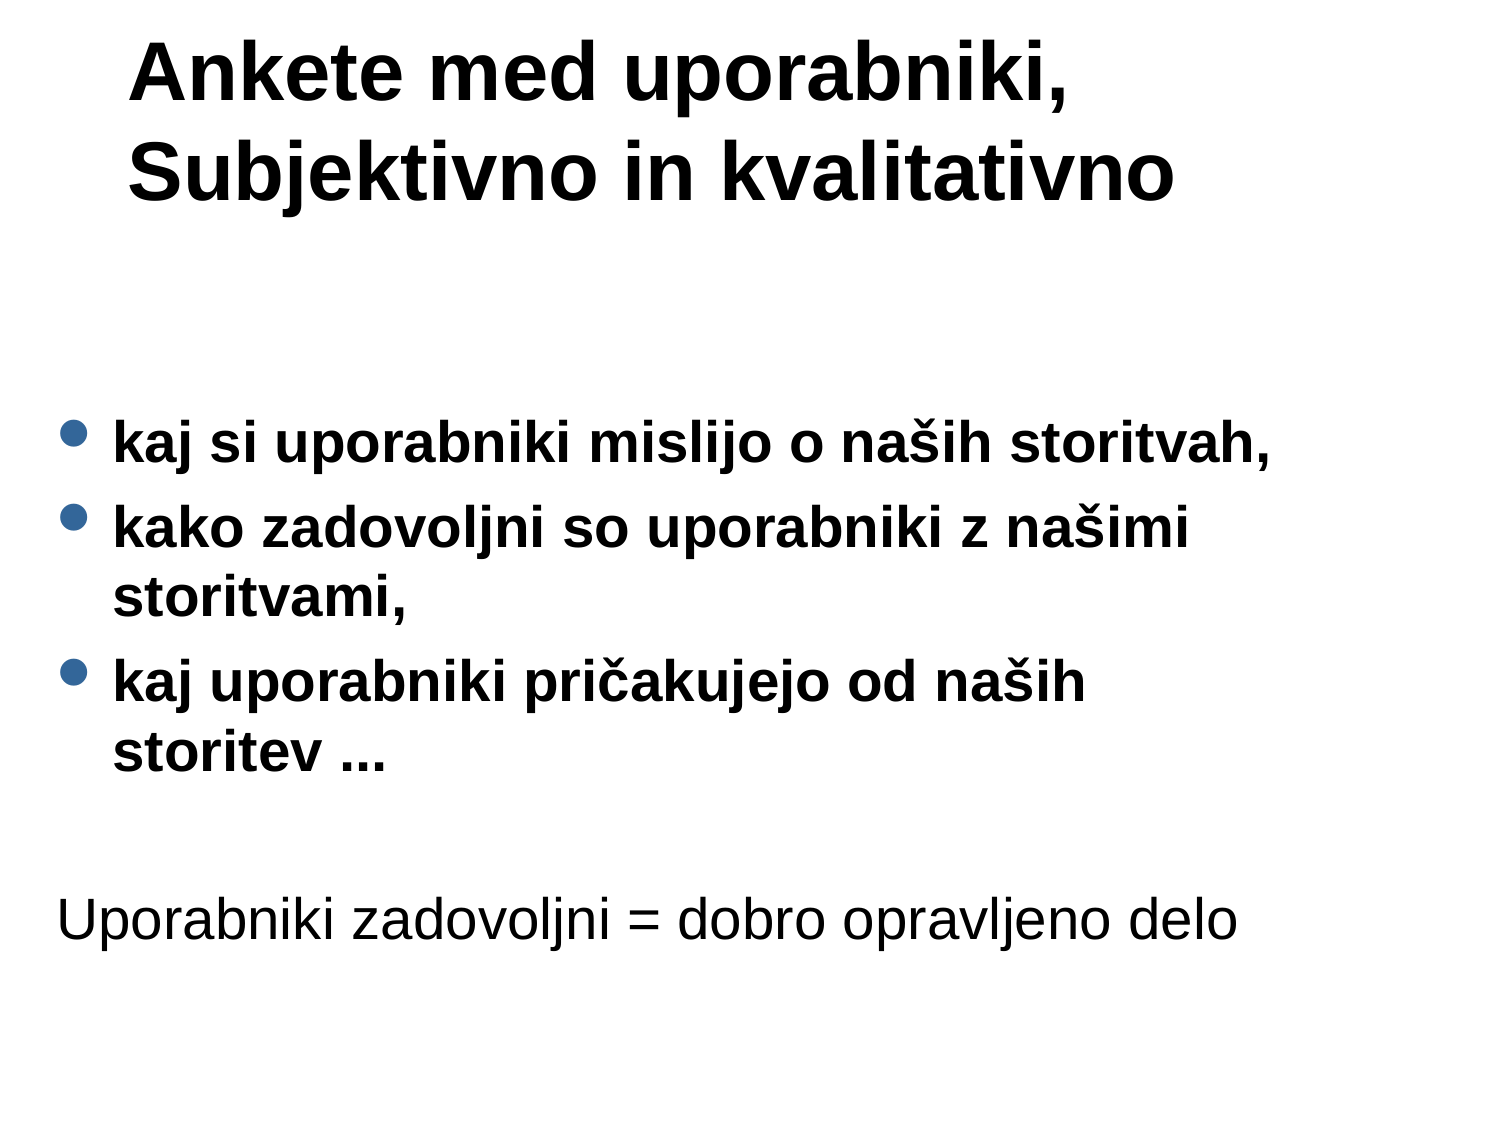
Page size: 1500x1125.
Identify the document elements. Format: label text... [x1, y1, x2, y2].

title Ankete med uporabniki, Subjektivno in kvalitativno [112, 9, 1388, 225]
list kaj si uporabniki mislijo o naših storitvah, kako zadovoljni so uporabniki z našimi storitvami, kaj uporabniki pričakujejo od naših storitev ... Uporabniki zadovoljni = dobro opravljeno delo [41, 312, 1388, 988]
